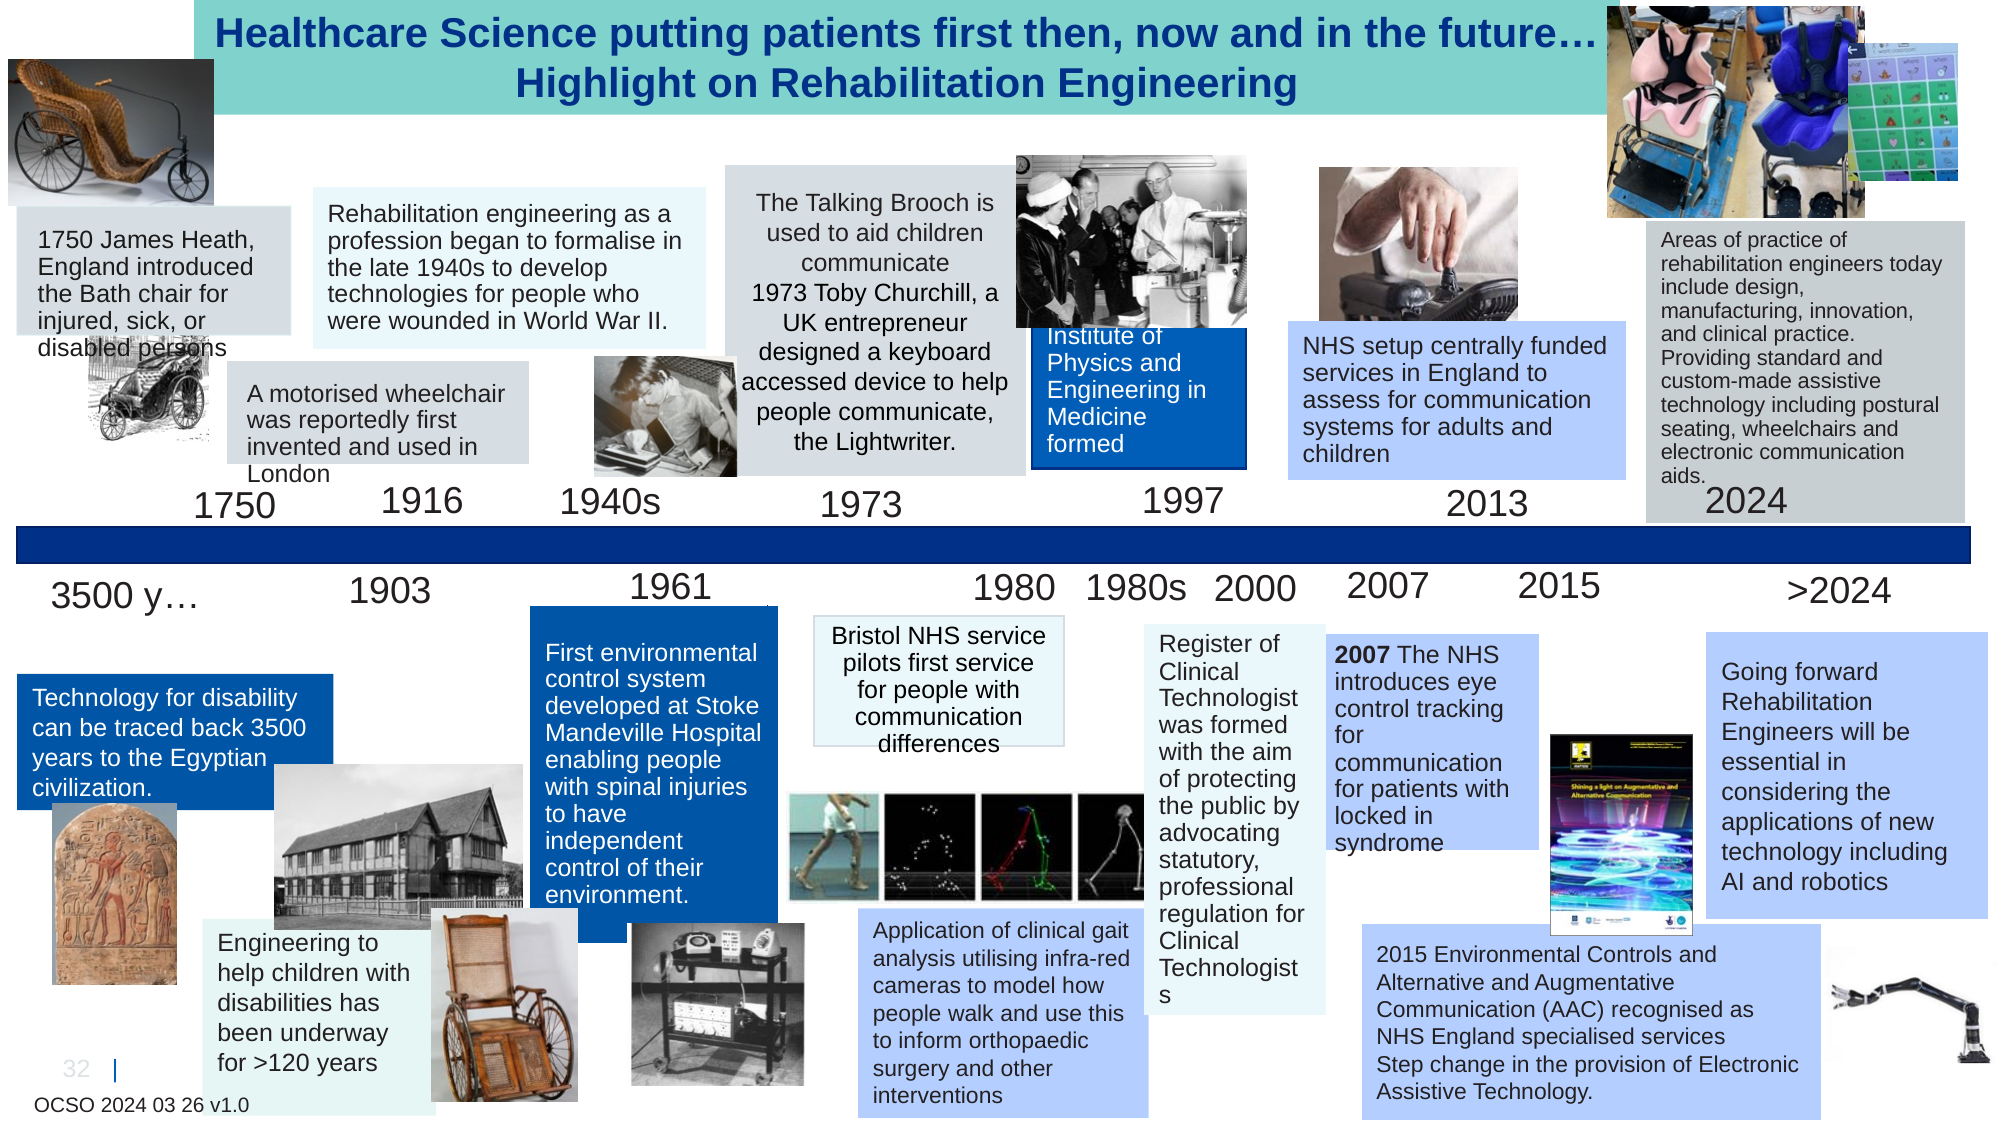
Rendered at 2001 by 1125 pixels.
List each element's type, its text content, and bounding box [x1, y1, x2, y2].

text_box 2015 Environmental Controls and Alternative and Augmentative Communication (AAC) recognised as NHS England specialised services Step change in the provision of Electronic Assistive Technology. [1362, 924, 1821, 1120]
text_box 2024 [1689, 468, 1829, 530]
text_box First environmental control system developed at Stoke Mandeville Hospital enabling people with spinal injuries to have independent control of their environment. [530, 606, 778, 943]
text_box 1980 [957, 555, 1097, 616]
text_box 1997 [1126, 468, 1266, 530]
text_box 1903 [333, 558, 473, 620]
text_box 2007 [1331, 553, 1471, 615]
text_box Application of clinical gait analysis utilising infra-red cameras to model how people walk and use this to inform orthopaedic surgery and other interventions [858, 908, 1149, 1118]
picture [88, 344, 94, 355]
picture [88, 335, 209, 442]
picture [1319, 167, 1518, 321]
text_box 1750 [178, 473, 318, 534]
text_box [17, 527, 1970, 563]
picture [52, 803, 177, 985]
text_box OCSO 2024 03 26 v1.0 [18, 1084, 267, 1125]
picture [8, 59, 214, 206]
text_box Bristol NHS service pilots first service for people with communication differences [814, 616, 1064, 746]
text_box 1750 James Heath, England introduced the Bath chair for injured, sick, or disabled persons. [17, 206, 291, 335]
picture [1550, 734, 1693, 936]
picture [594, 356, 740, 477]
text_box 2007 The NHS introduces eye control tracking for communication for patients with locked in syndrome [1326, 634, 1539, 850]
text_box 3500 y… [7, 563, 244, 625]
picture [786, 791, 1144, 904]
text_box 2000 [1198, 556, 1338, 617]
text_box 1961 [614, 554, 754, 616]
text_box Register of Clinical Technologist was formed with the aim of protecting the public by advocating statutory, professional regulation for Clinical Technologists [1144, 624, 1326, 1015]
text_box 1940s [544, 469, 684, 530]
text_box A motorised wheelchair was reportedly first invented and used in London [228, 361, 529, 464]
text_box Rehabilitation engineering as a profession began to formalise in the late 1940s to develop technologies for people who were wounded in World War II. [313, 187, 706, 349]
text_box Areas of practice of rehabilitation engineers today include design, manufacturing, innovation, and clinical practice. Providing standard and custom-made assistive technology including postural seating, wheelchairs and electronic communication aids. [1646, 221, 1965, 523]
text_box Institute of Physics and Engineering in Medicine formed [1032, 328, 1246, 468]
picture [1821, 927, 2000, 1064]
picture [627, 923, 808, 1086]
text_box Technology for disability can be traced back 3500 years to the Egyptian civilization. [17, 673, 334, 811]
text_box Healthcare Science putting patients first then, now and in the future… Highlight on Rehabilitation Engineering [194, 0, 1620, 115]
picture [1607, 6, 1958, 218]
text_box 1973 [804, 472, 944, 533]
text_box Going forward Rehabilitation Engineers will be essential in considering the applications of new technology including AI and robotics [1706, 632, 1988, 919]
text_box NHS setup centrally funded services in England to assess for communication systems for adults and children [1288, 321, 1626, 480]
text_box 1980s [1097, 563, 1198, 616]
text_box 1916 [365, 468, 505, 530]
text_box >2024 [1771, 558, 1912, 620]
text_box The Talking Brooch is used to aid children communicate 1973 Toby Churchill, a UK entrepreneur designed a keyboard accessed device to help people communicate, the Lightwriter. [725, 165, 1026, 476]
text_box 2015 [1502, 553, 1642, 615]
picture [274, 765, 578, 1102]
picture [1016, 155, 1247, 328]
text_box Engineering to help children with disabilities has been underway for >120 years [202, 918, 436, 1116]
text_box 2013 [1430, 480, 1570, 533]
